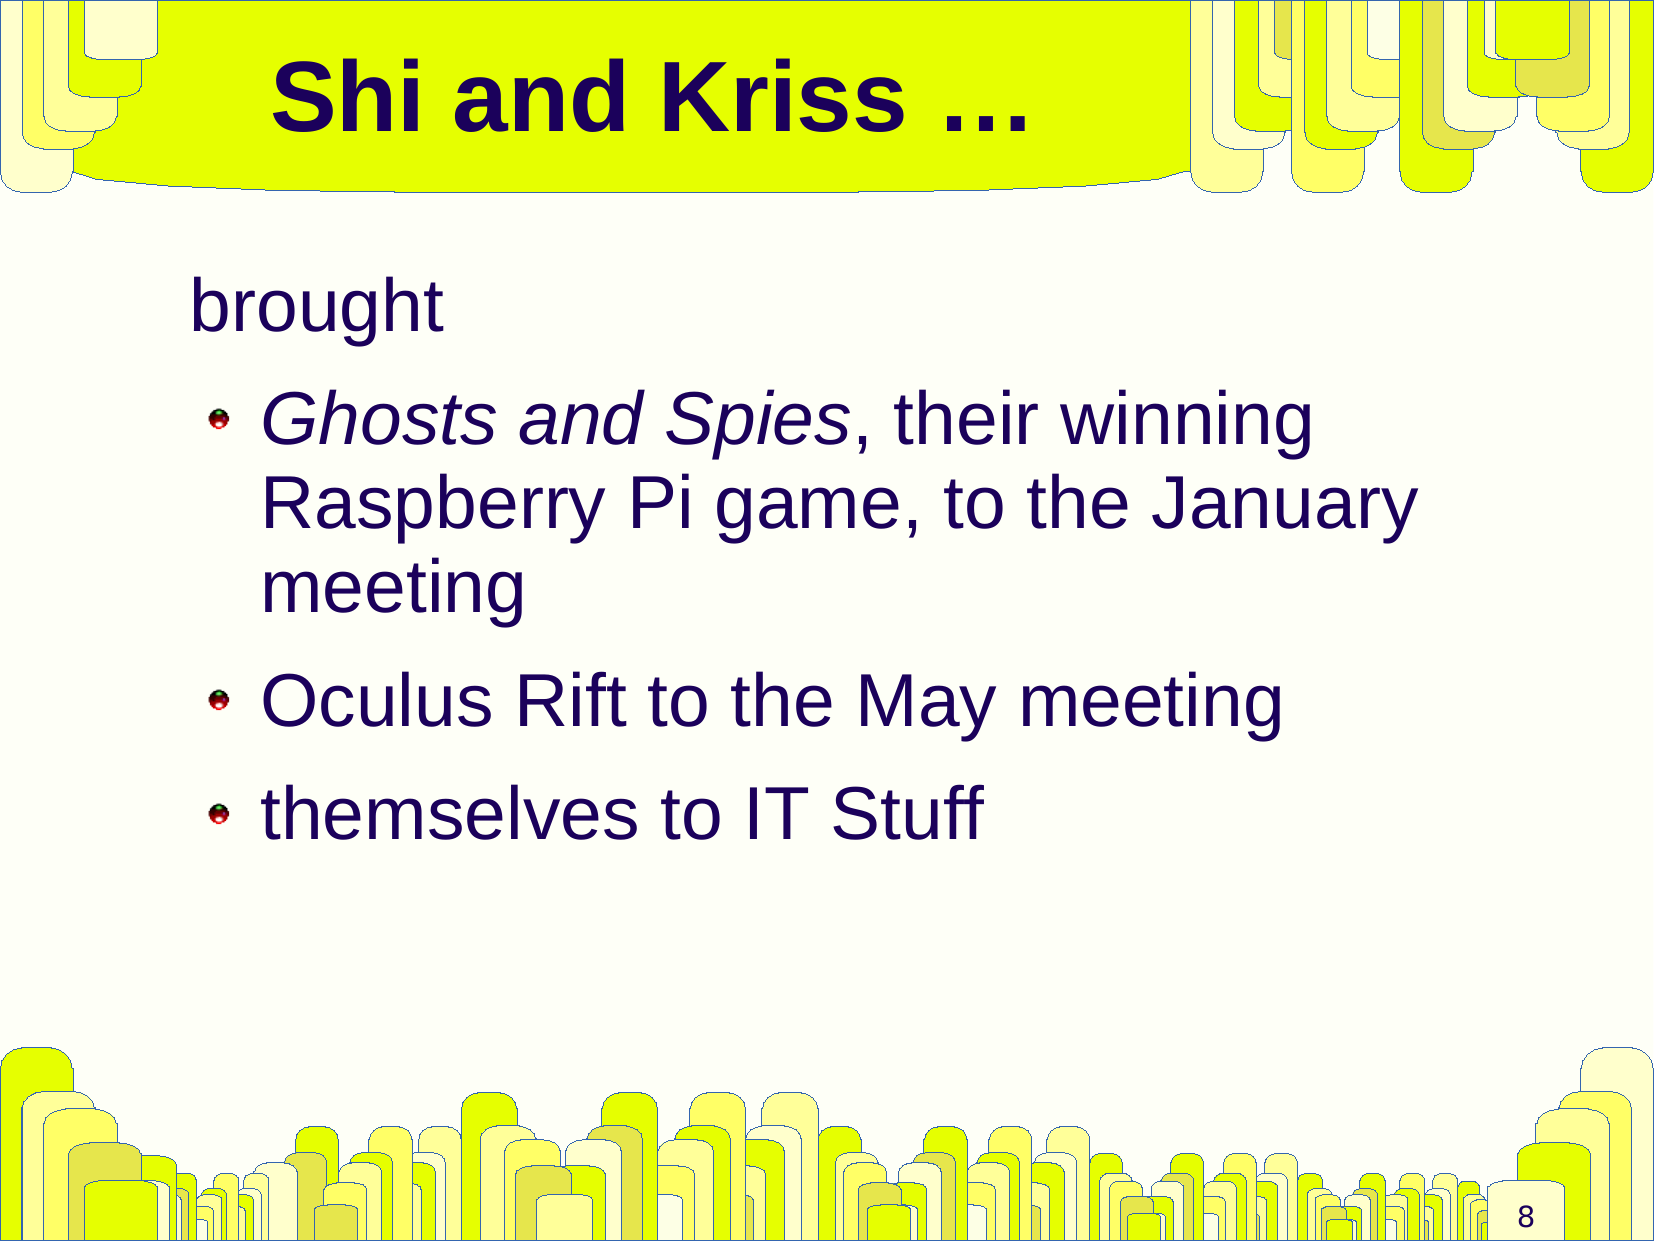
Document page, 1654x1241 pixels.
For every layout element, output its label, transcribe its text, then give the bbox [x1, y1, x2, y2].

title Shi and Kriss … [176, 22, 1158, 172]
list brought Ghosts and Spies, their winning Raspberry Pi game, to the January meeting Oculus Rift to the May meeting themselves to IT Stuff [118, 263, 1531, 996]
